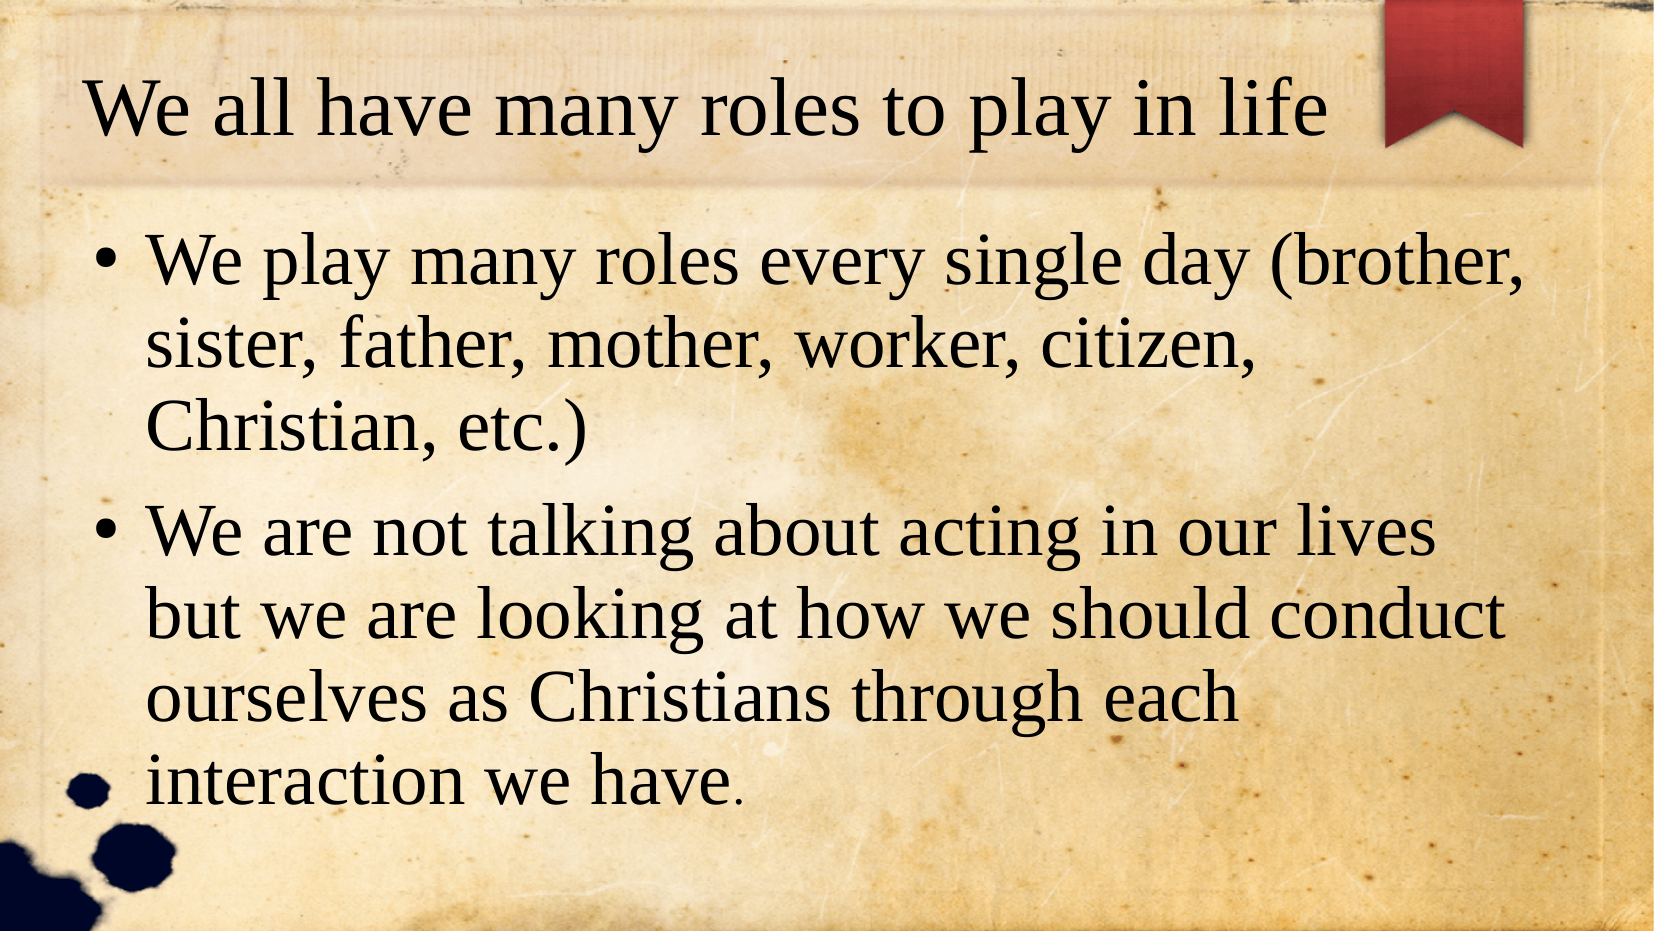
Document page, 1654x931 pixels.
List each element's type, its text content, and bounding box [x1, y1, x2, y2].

picture [0, 0, 1654, 931]
title We all have many roles to play in life [82, 37, 1347, 178]
list We play many roles every single day (brother, sister, father, mother, worker, citizen, Christian, etc.) We are not talking about acting in our lives but we are looking at how we should conduct ourselves as Christians through each interaction we have. [75, 217, 1538, 826]
